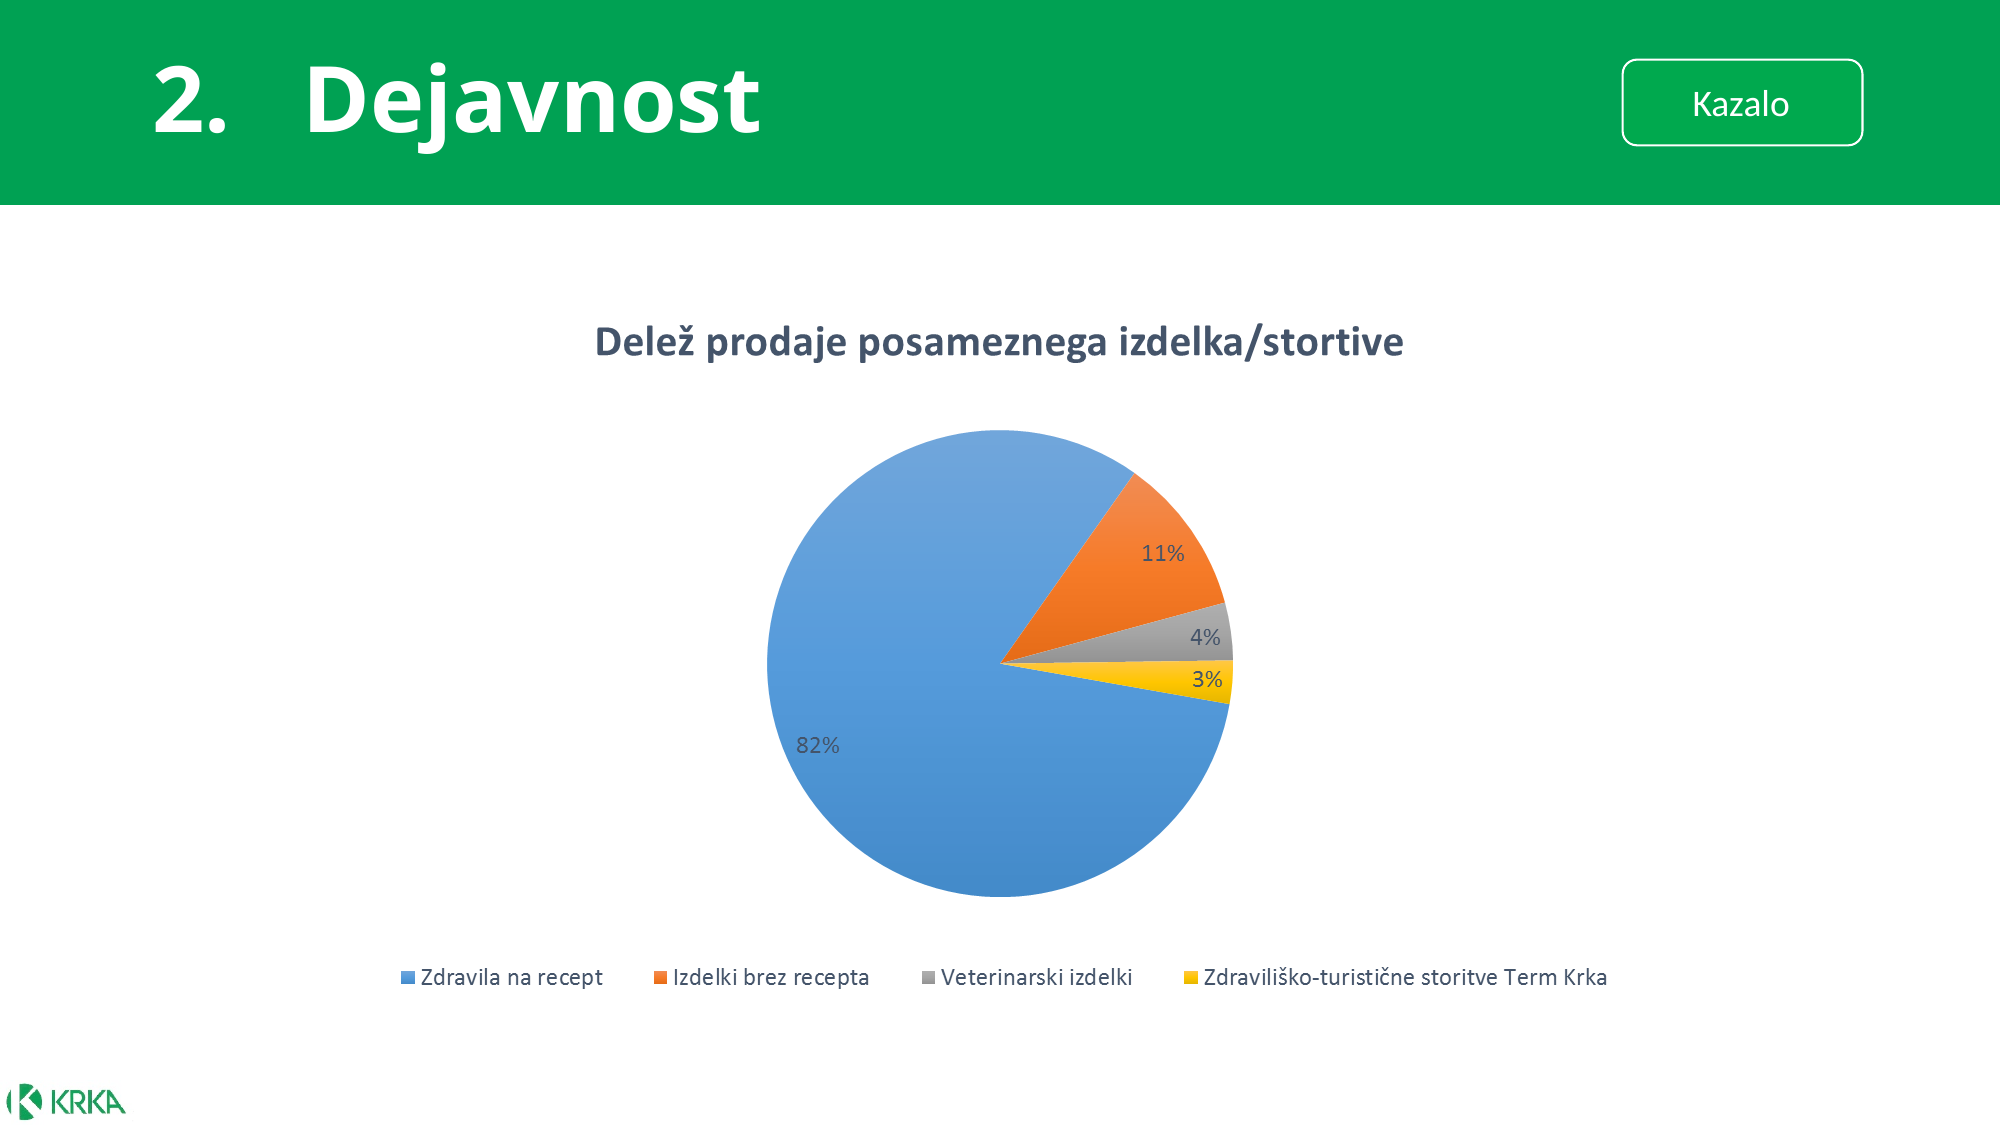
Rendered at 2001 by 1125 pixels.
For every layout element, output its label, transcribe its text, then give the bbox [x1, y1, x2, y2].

title 2. Dejavnost [137, 0, 2000, 205]
picture [129, 289, 1871, 1019]
picture [0, 1080, 134, 1125]
